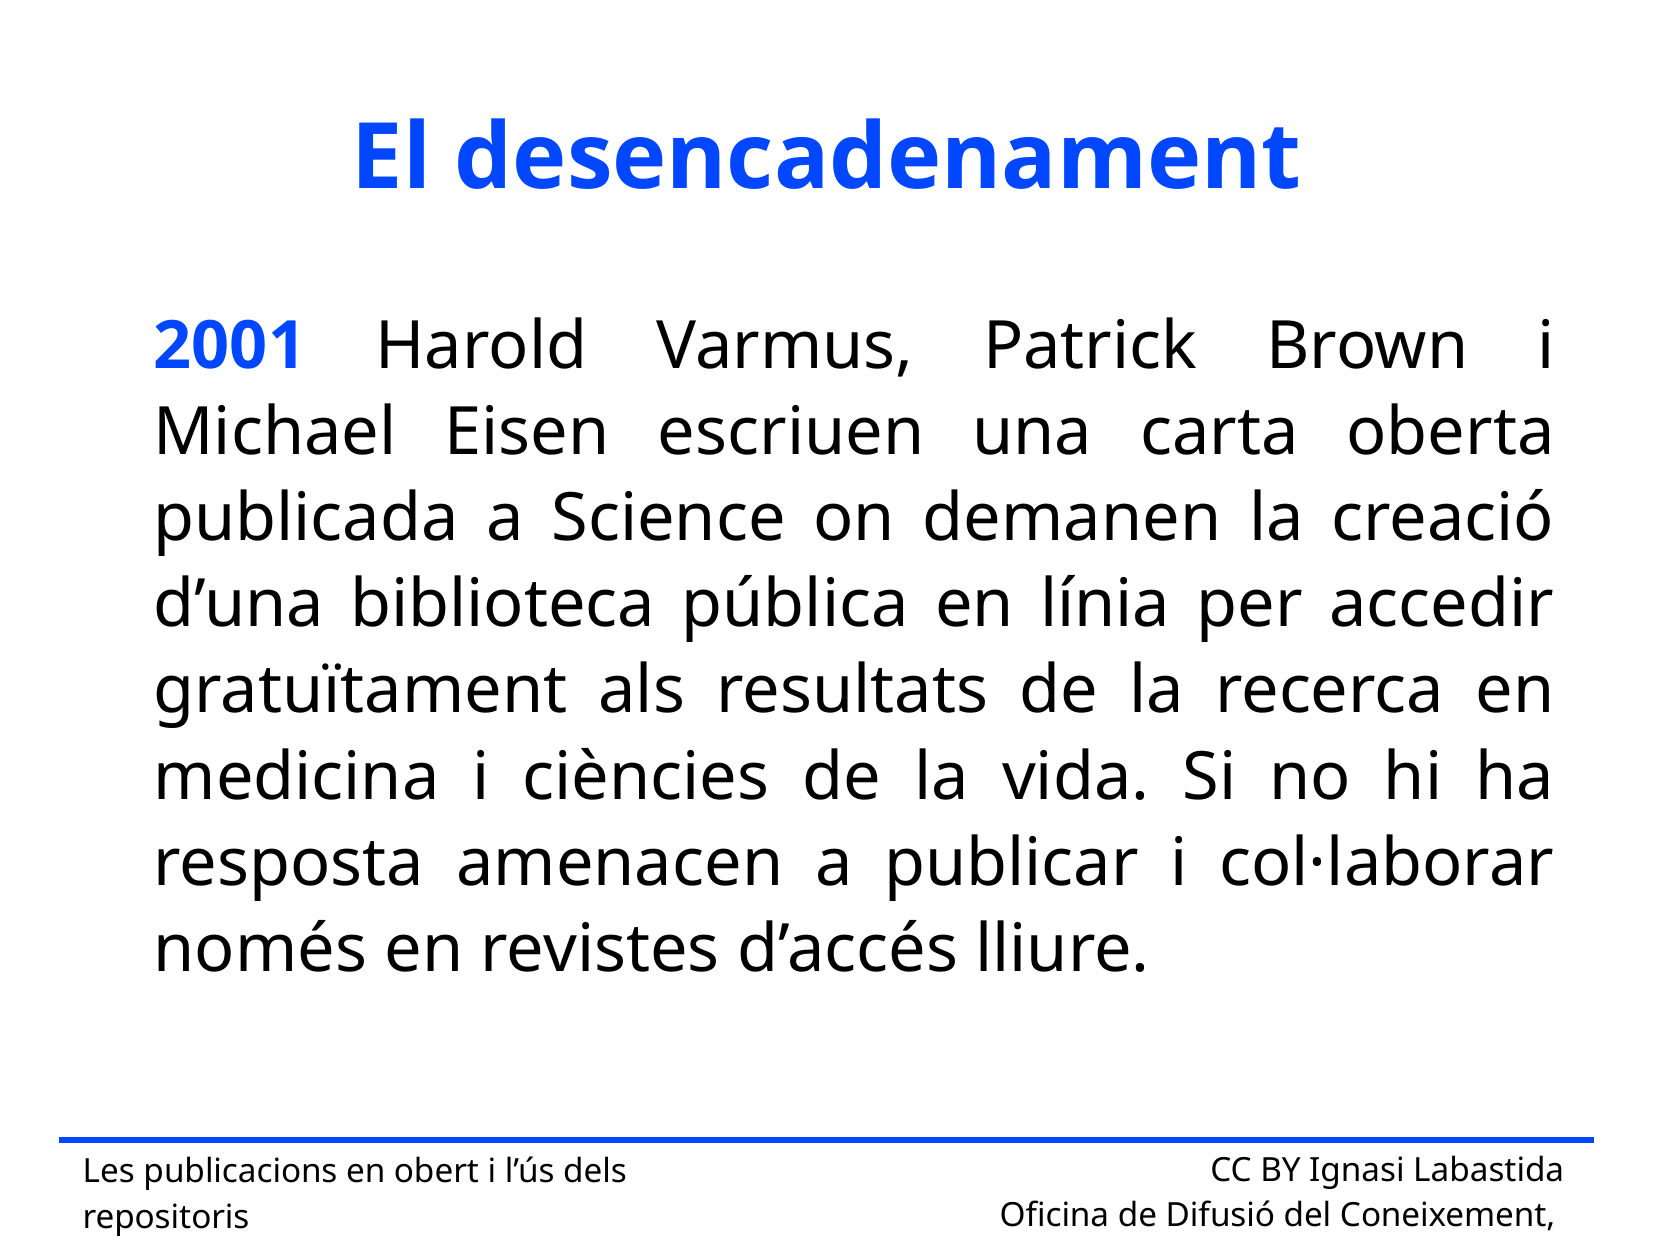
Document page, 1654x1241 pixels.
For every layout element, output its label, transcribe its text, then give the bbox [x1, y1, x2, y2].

list 2001 Harold Varmus, Patrick Brown i Michael Eisen escriuen una carta oberta publicada a Science on demanen la creació d’una biblioteca pública en línia per accedir gratuïtament als resultats de la recerca en medicina i ciències de la vida. Si no hi ha resposta amenacen a publicar i col·laborar només en revistes d’accés lliure. [82, 289, 1571, 1108]
title El desencadenament [83, 39, 1572, 267]
